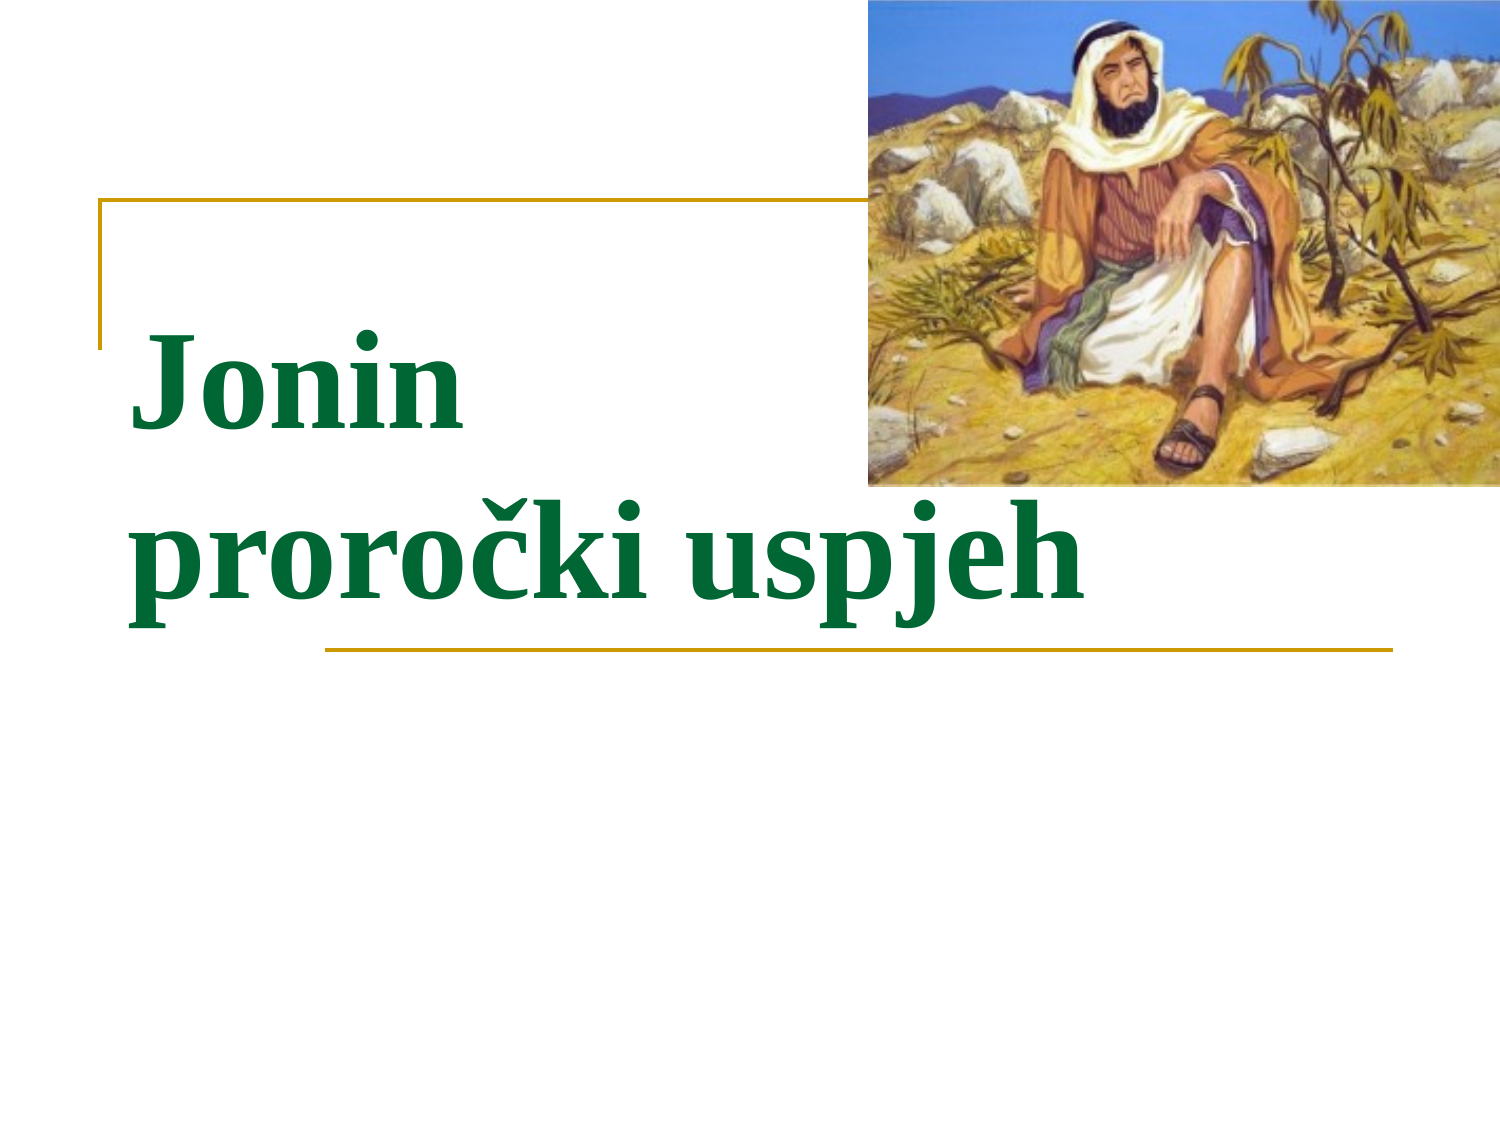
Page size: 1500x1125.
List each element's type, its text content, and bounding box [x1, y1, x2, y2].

title Jonin proročki uspjeh [112, 279, 1363, 657]
picture [868, 0, 1500, 487]
